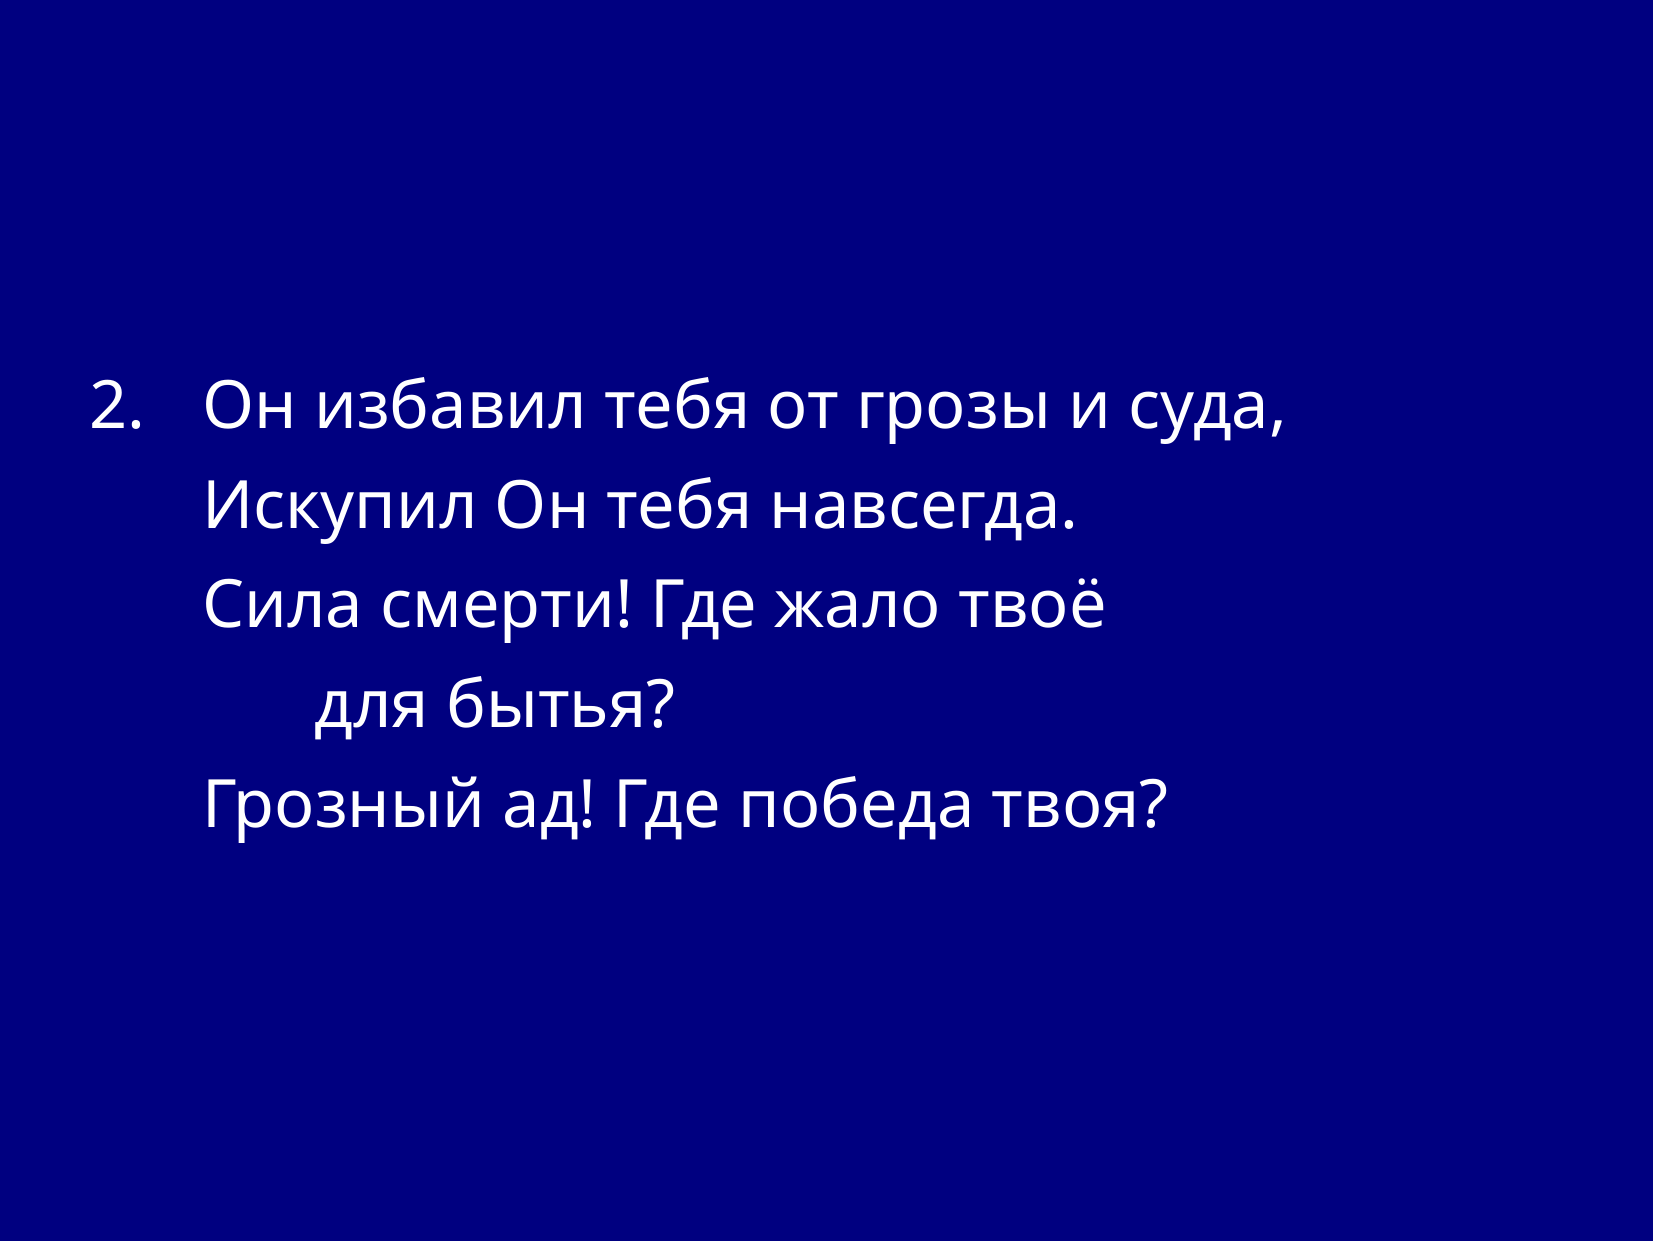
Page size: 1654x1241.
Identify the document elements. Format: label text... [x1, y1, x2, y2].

text_box 2. Он избавил тебя от грозы и суда, Искупил Он тебя навсегда. Сила смерти! Где жало твоё для бытья? Грозный ад! Где победа твоя? [75, 150, 1576, 1163]
